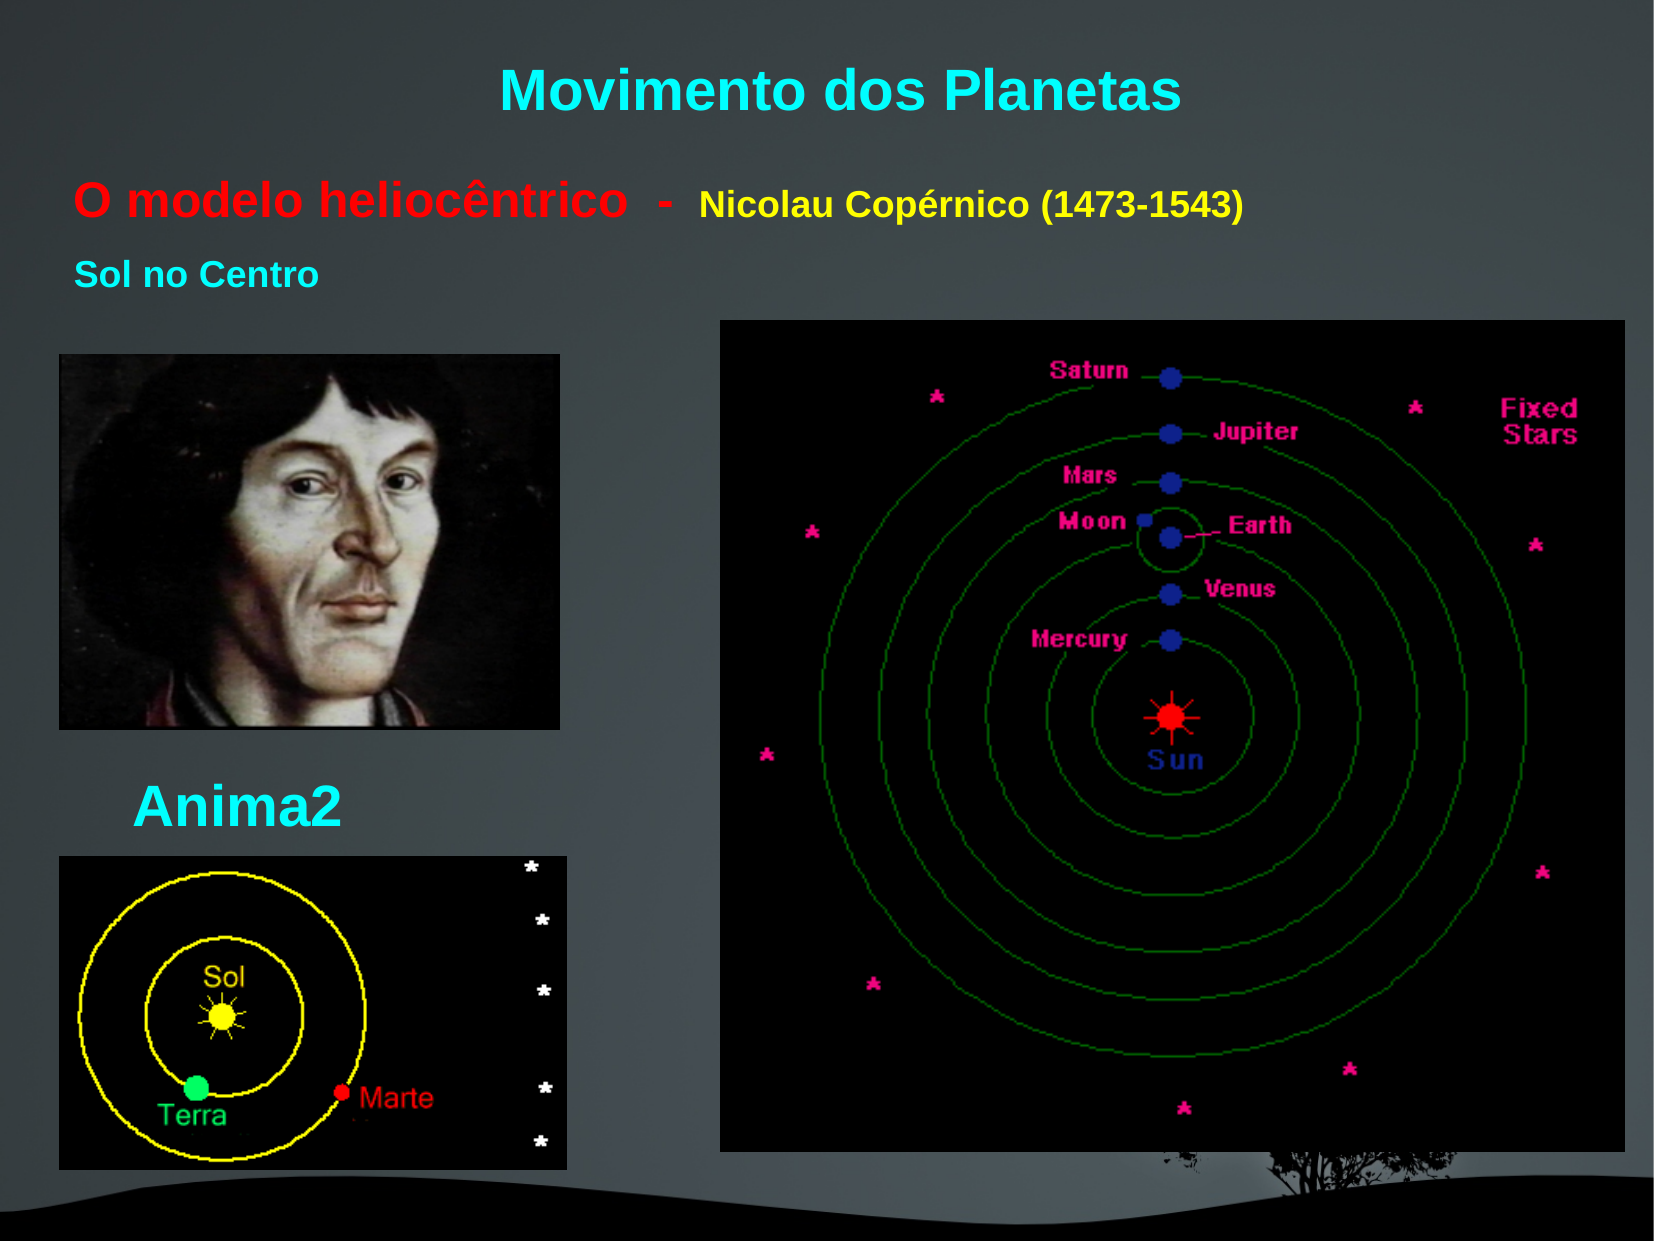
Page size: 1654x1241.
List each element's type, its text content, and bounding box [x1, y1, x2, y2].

picture [0, 0, 1654, 1241]
text_box O modelo heliocêntrico - Nicolau Copérnico (1473-1543) Sol no Centro [59, 165, 1270, 338]
text_box Anima2 [118, 766, 359, 870]
text_box Movimento dos Planetas [59, 50, 1625, 154]
